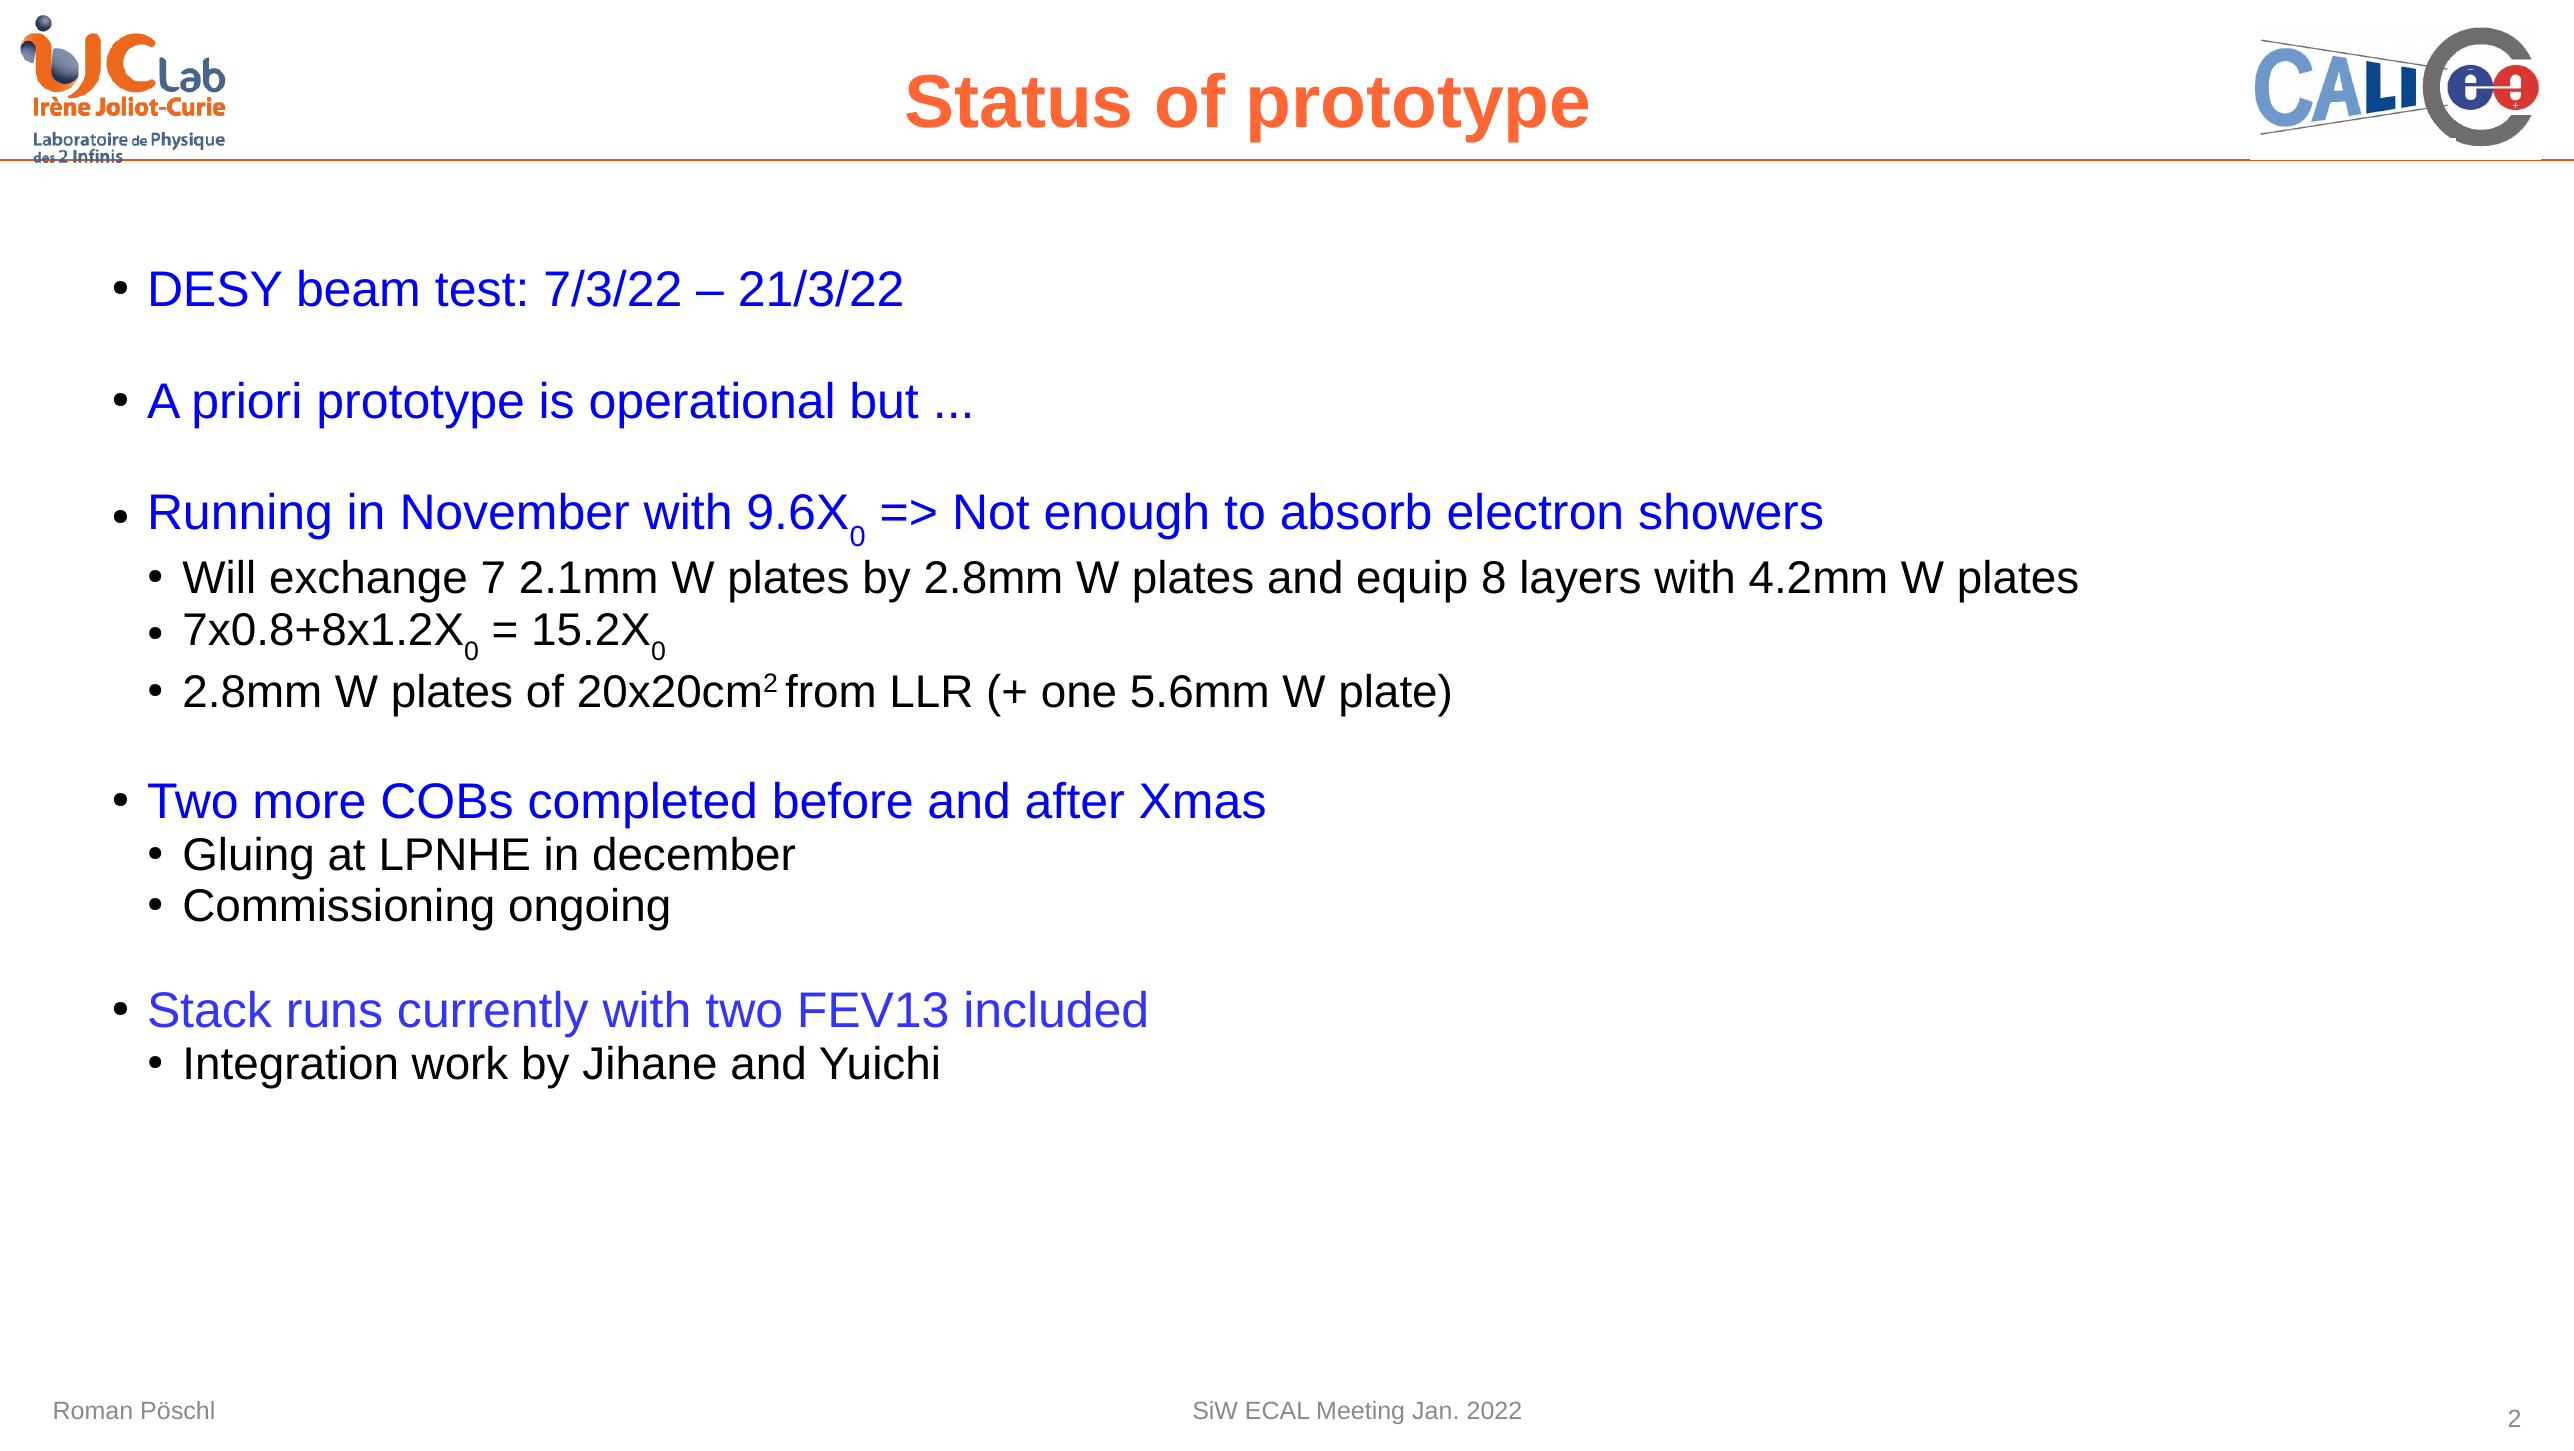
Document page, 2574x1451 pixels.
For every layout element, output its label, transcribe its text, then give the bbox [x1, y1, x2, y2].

title Status of prototype [90, 53, 2407, 151]
text_box DESY beam test: 7/3/22 – 21/3/22 A priori prototype is operational but ... Running in November with 9.6X0 => Not enough to absorb electron showers Will exchange 7 2.1mm W plates by 2.8mm W plates and equip 8 layers with 4.2mm W plates 7x0.8+8x1.2X0 = 15.2X0 2.8mm W plates of 20x20cm2 from LLR (+ one 5.6mm W plate) Two more COBs completed before and after Xmas Gluing at LPNHE in december Commissioning ongoing Stack runs currently with two FEV13 included Integration work by Jihane and Yuichi [96, 207, 2164, 1217]
picture [4, 0, 241, 178]
picture [2250, 22, 2541, 160]
